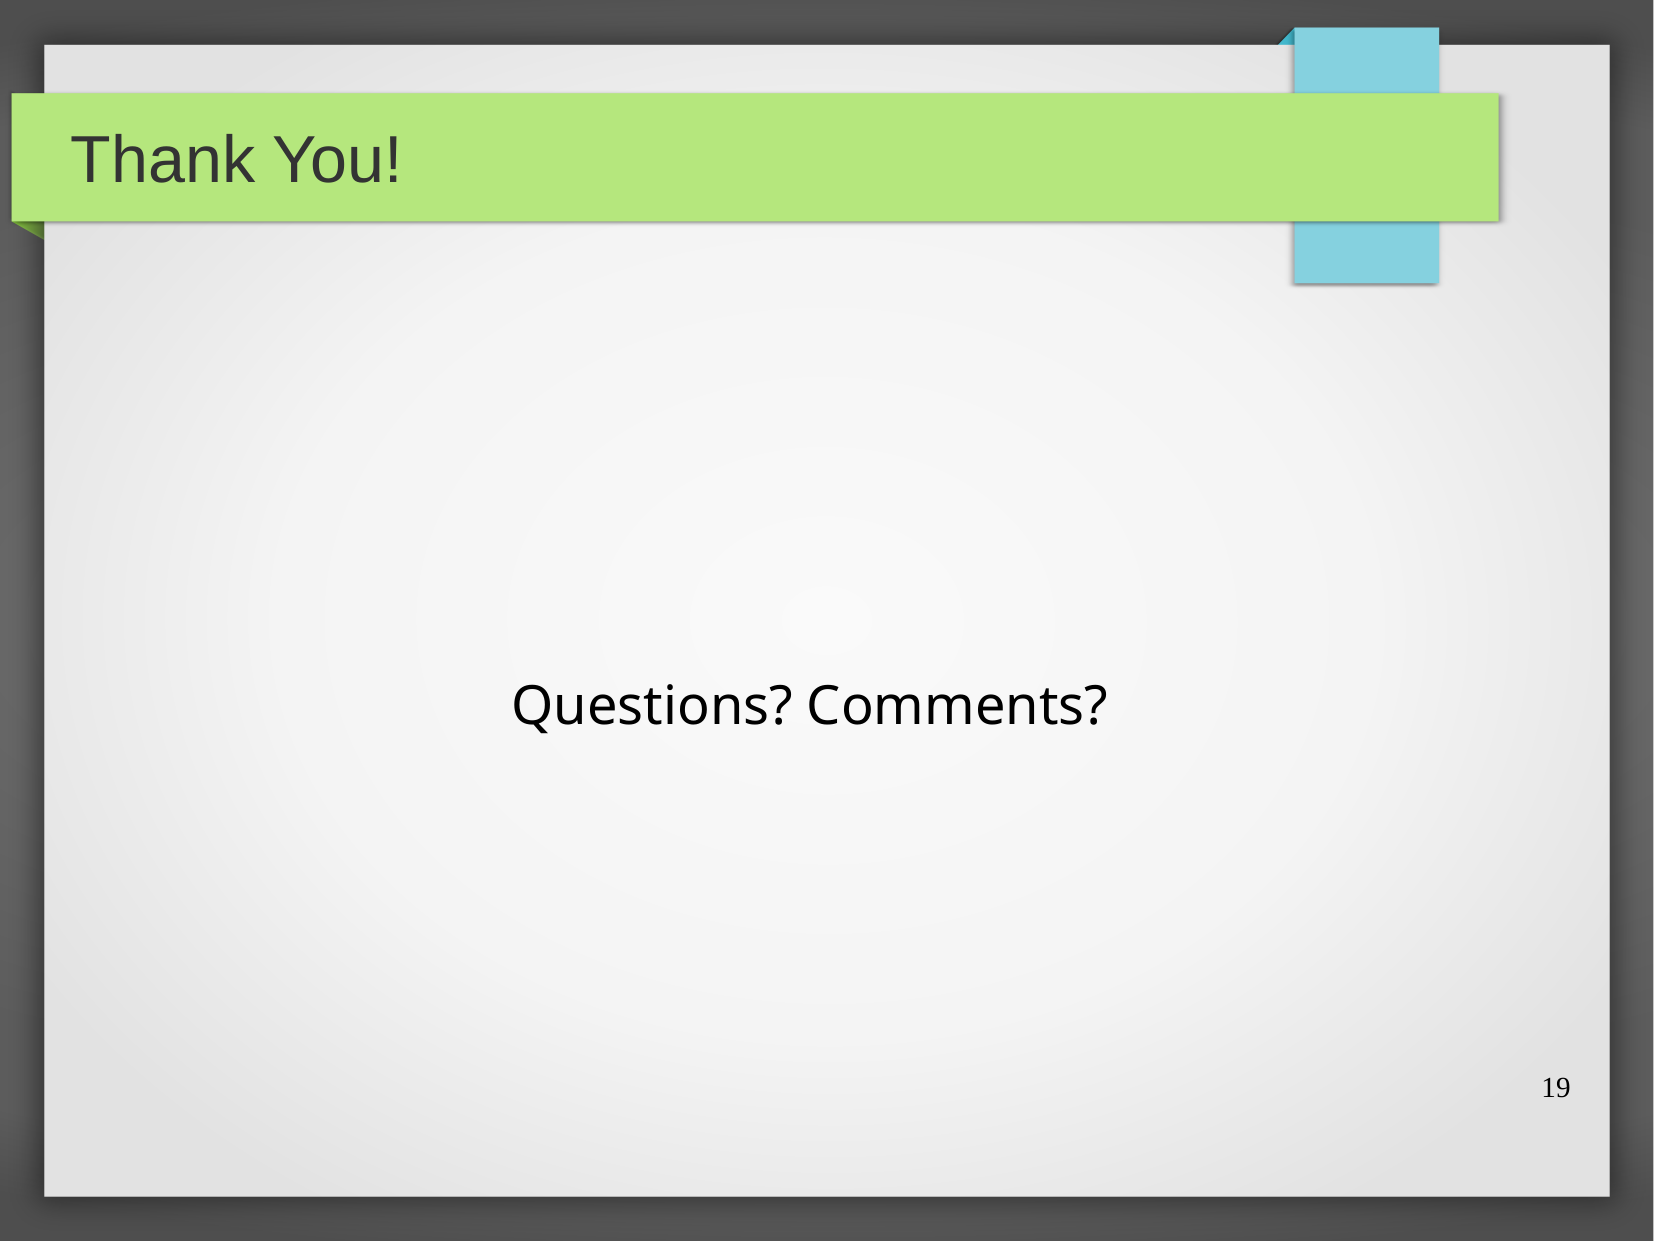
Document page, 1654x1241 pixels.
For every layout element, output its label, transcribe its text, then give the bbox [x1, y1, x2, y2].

title Thank You! [70, 106, 1229, 213]
picture [0, 0, 1654, 1241]
subtitle Questions? Comments? [82, 343, 1538, 1063]
